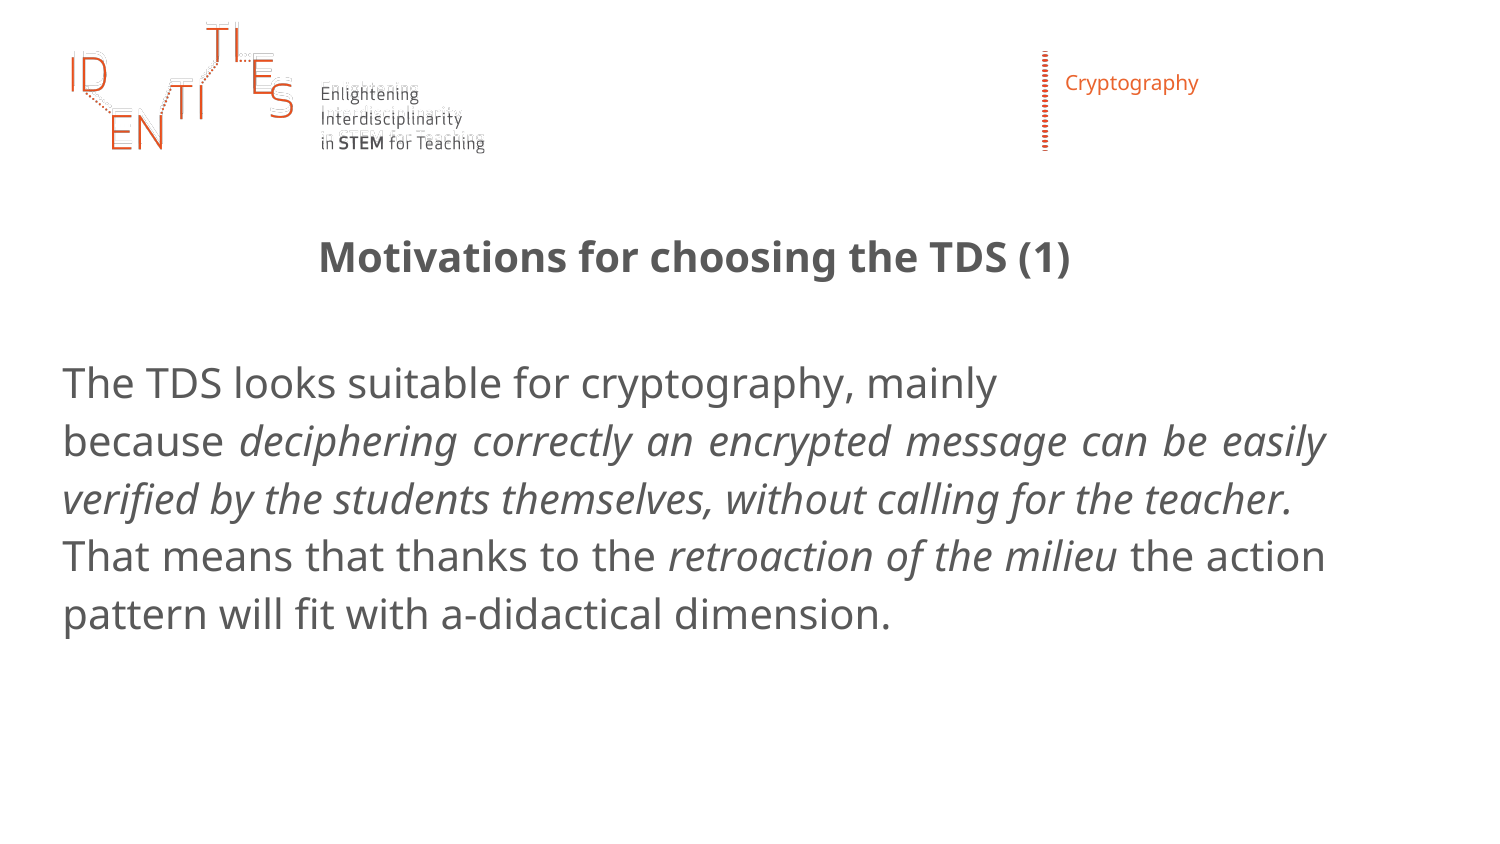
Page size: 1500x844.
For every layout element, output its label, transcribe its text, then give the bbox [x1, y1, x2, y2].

picture [71, 18, 485, 157]
text_box Motivations for choosing the TDS (1) The TDS looks suitable for cryptography, mainly because deciphering correctly an encrypted message can be easily verified by the students themselves, without calling for the teacher. That means that thanks to the retroaction of the milieu the action pattern will fit with a-didactical dimension. [47, 223, 1443, 835]
picture [1042, 51, 1051, 151]
text_box Cryptography [1050, 61, 1472, 168]
